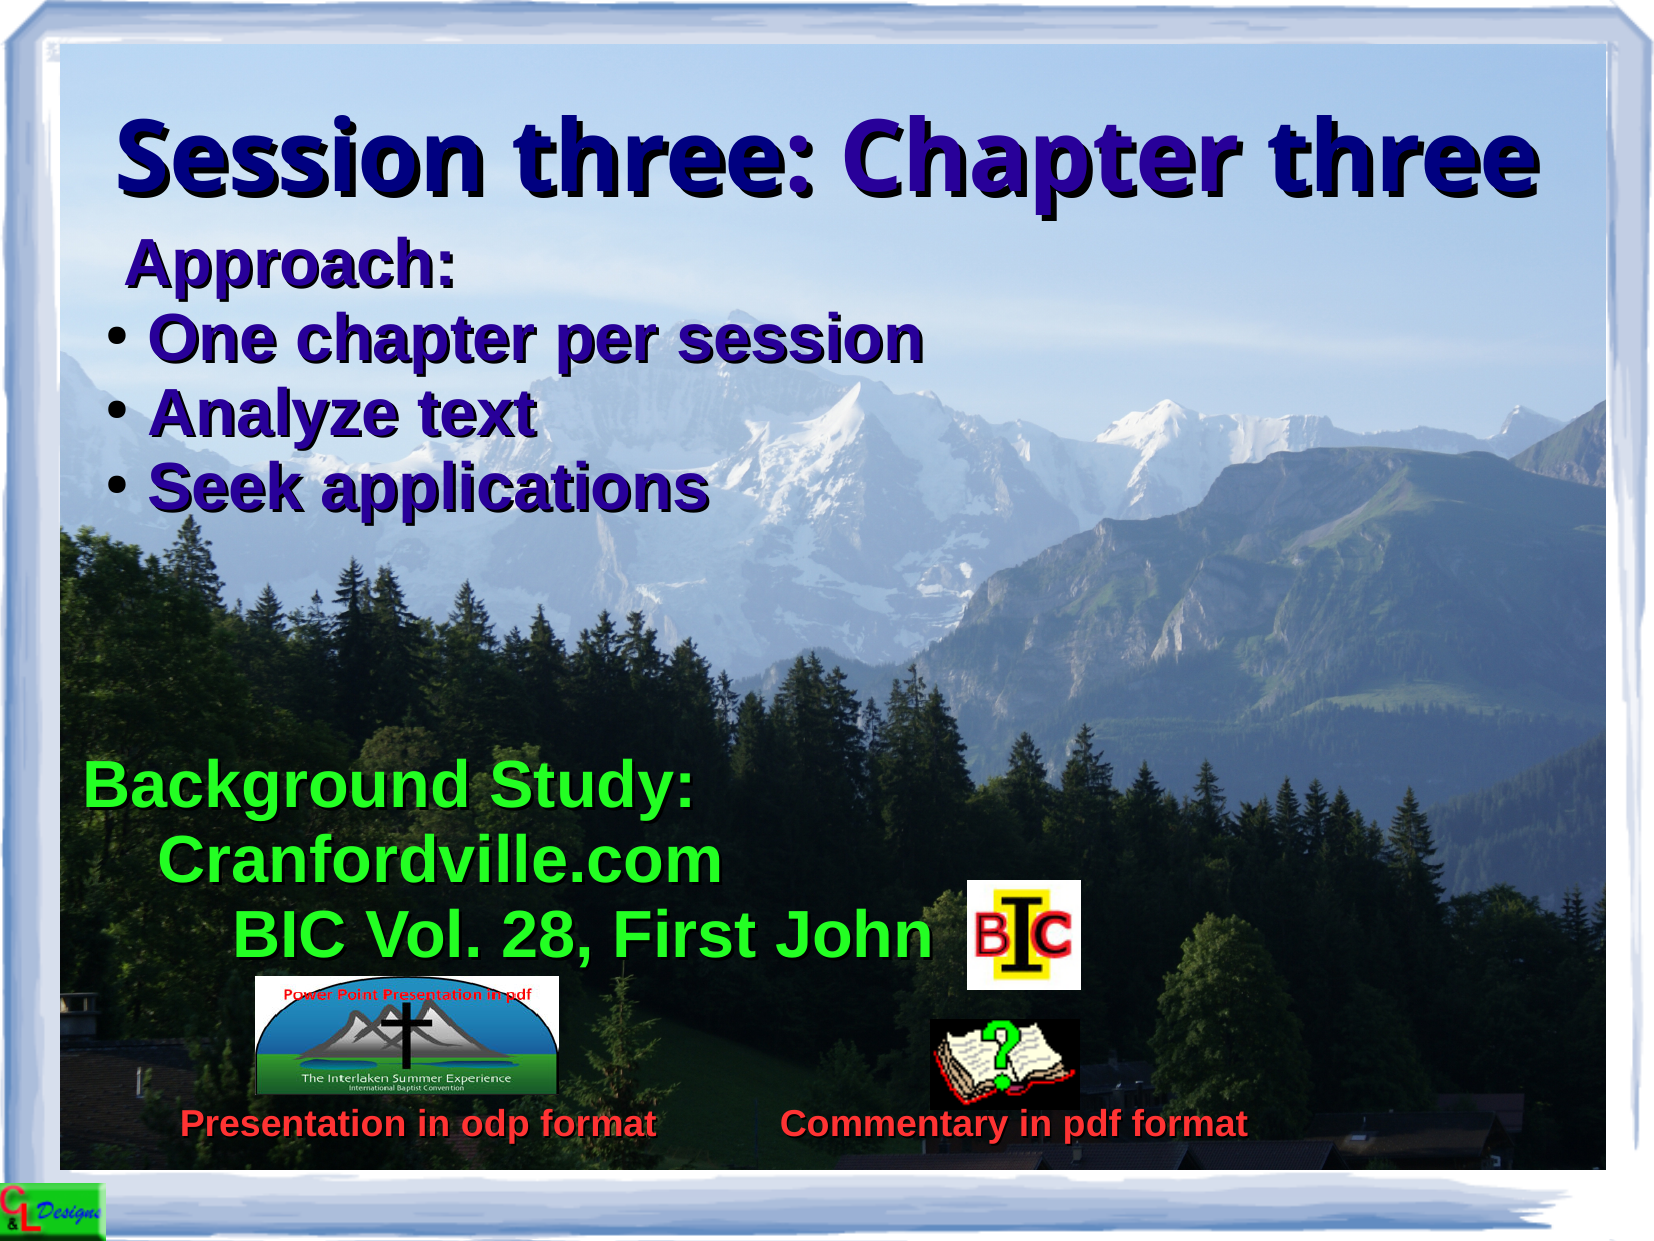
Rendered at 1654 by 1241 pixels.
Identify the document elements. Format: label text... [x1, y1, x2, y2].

text_box Background Study: Cranfordville.com BIC Vol. 28, First John [67, 739, 1606, 1174]
subtitle Approach: One chapter per session Analyze text Seek applications [105, 225, 1558, 721]
picture [0, 0, 1654, 1241]
text_box Commentary in pdf format [765, 1095, 1276, 1170]
title Session three: Chapter three [82, 49, 1571, 257]
text_box Presentation in odp format [165, 1095, 676, 1170]
